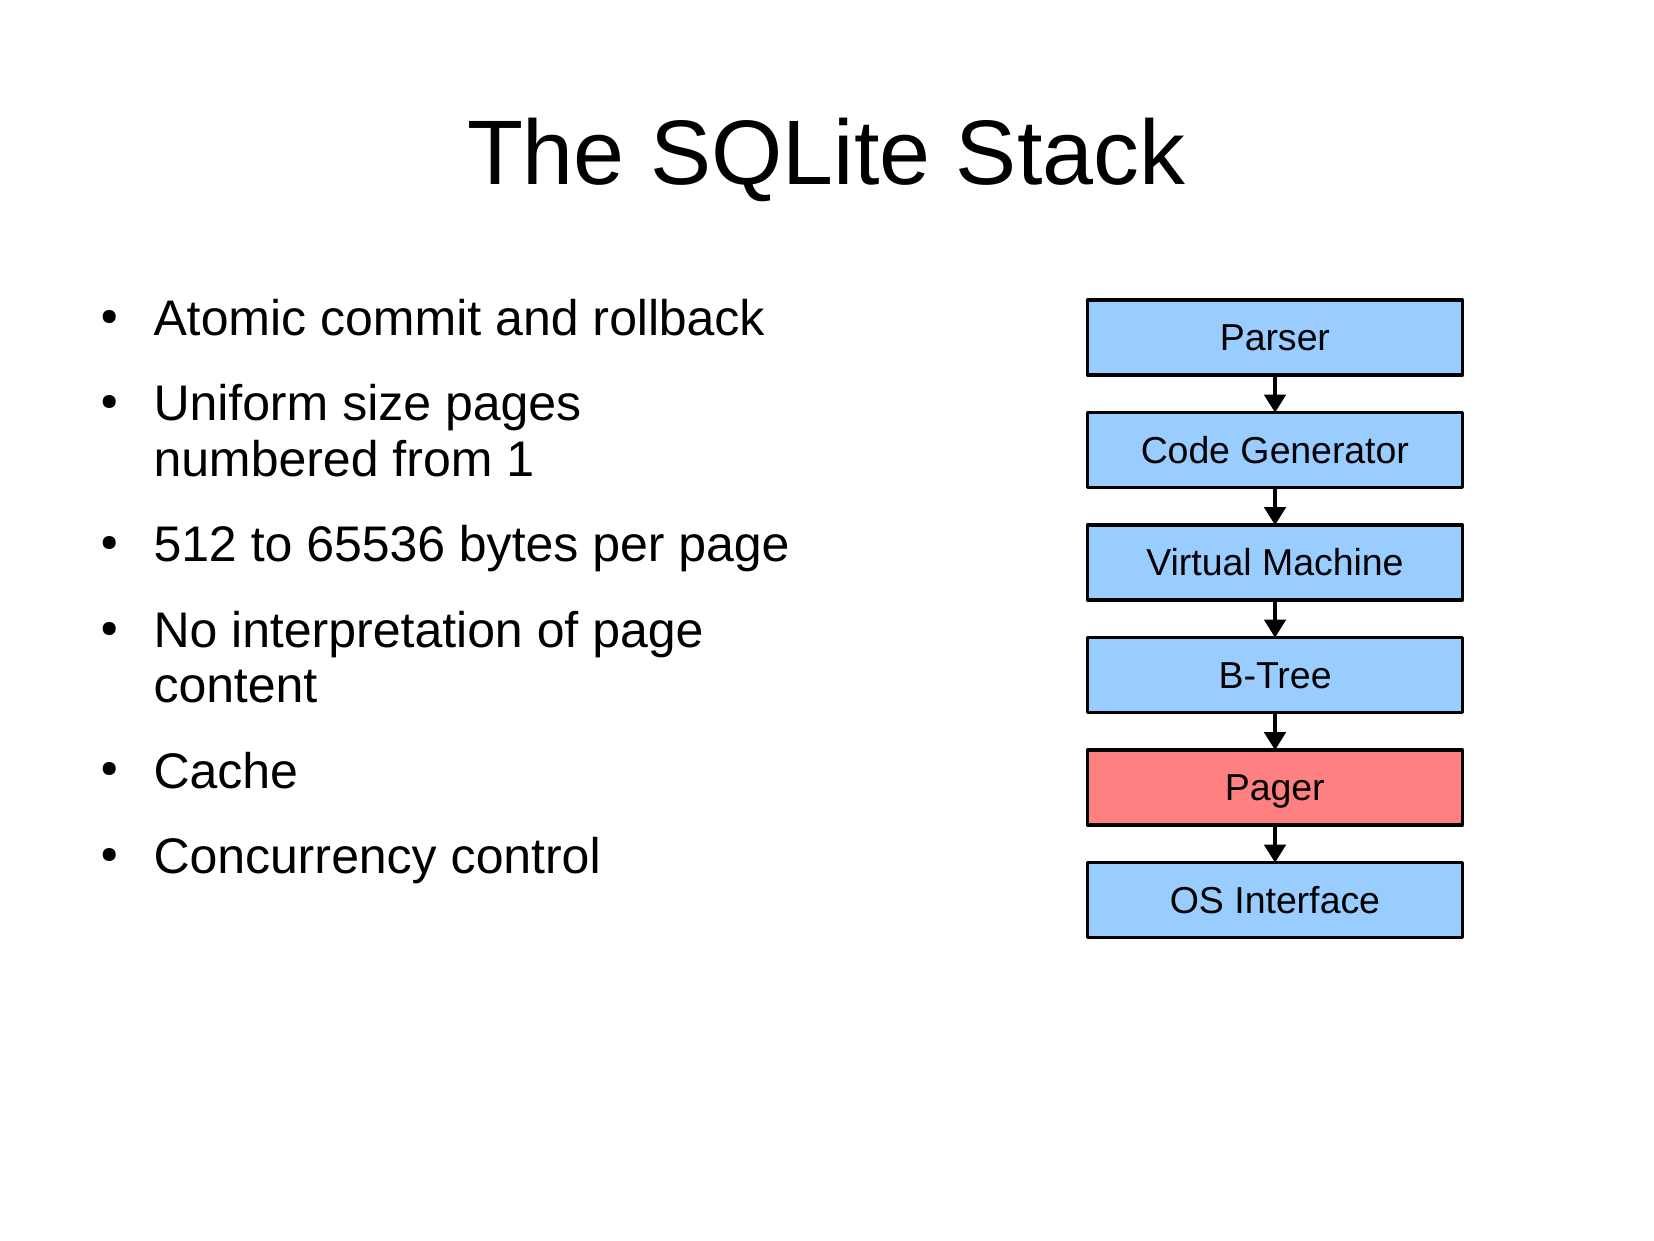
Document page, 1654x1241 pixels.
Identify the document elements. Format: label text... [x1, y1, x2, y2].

text_box Parser [1087, 300, 1463, 376]
text_box B-Tree [1087, 637, 1463, 713]
text_box Pager [1087, 750, 1463, 826]
text_box Code Generator [1087, 412, 1463, 488]
title The SQLite Stack [82, 49, 1571, 257]
text_box Virtual Machine [1087, 525, 1463, 601]
list Atomic commit and rollback Uniform size pages numbered from 1 512 to 65536 bytes per page No interpretation of page content Cache Concurrency control [82, 290, 809, 1094]
text_box OS Interface [1087, 862, 1463, 938]
